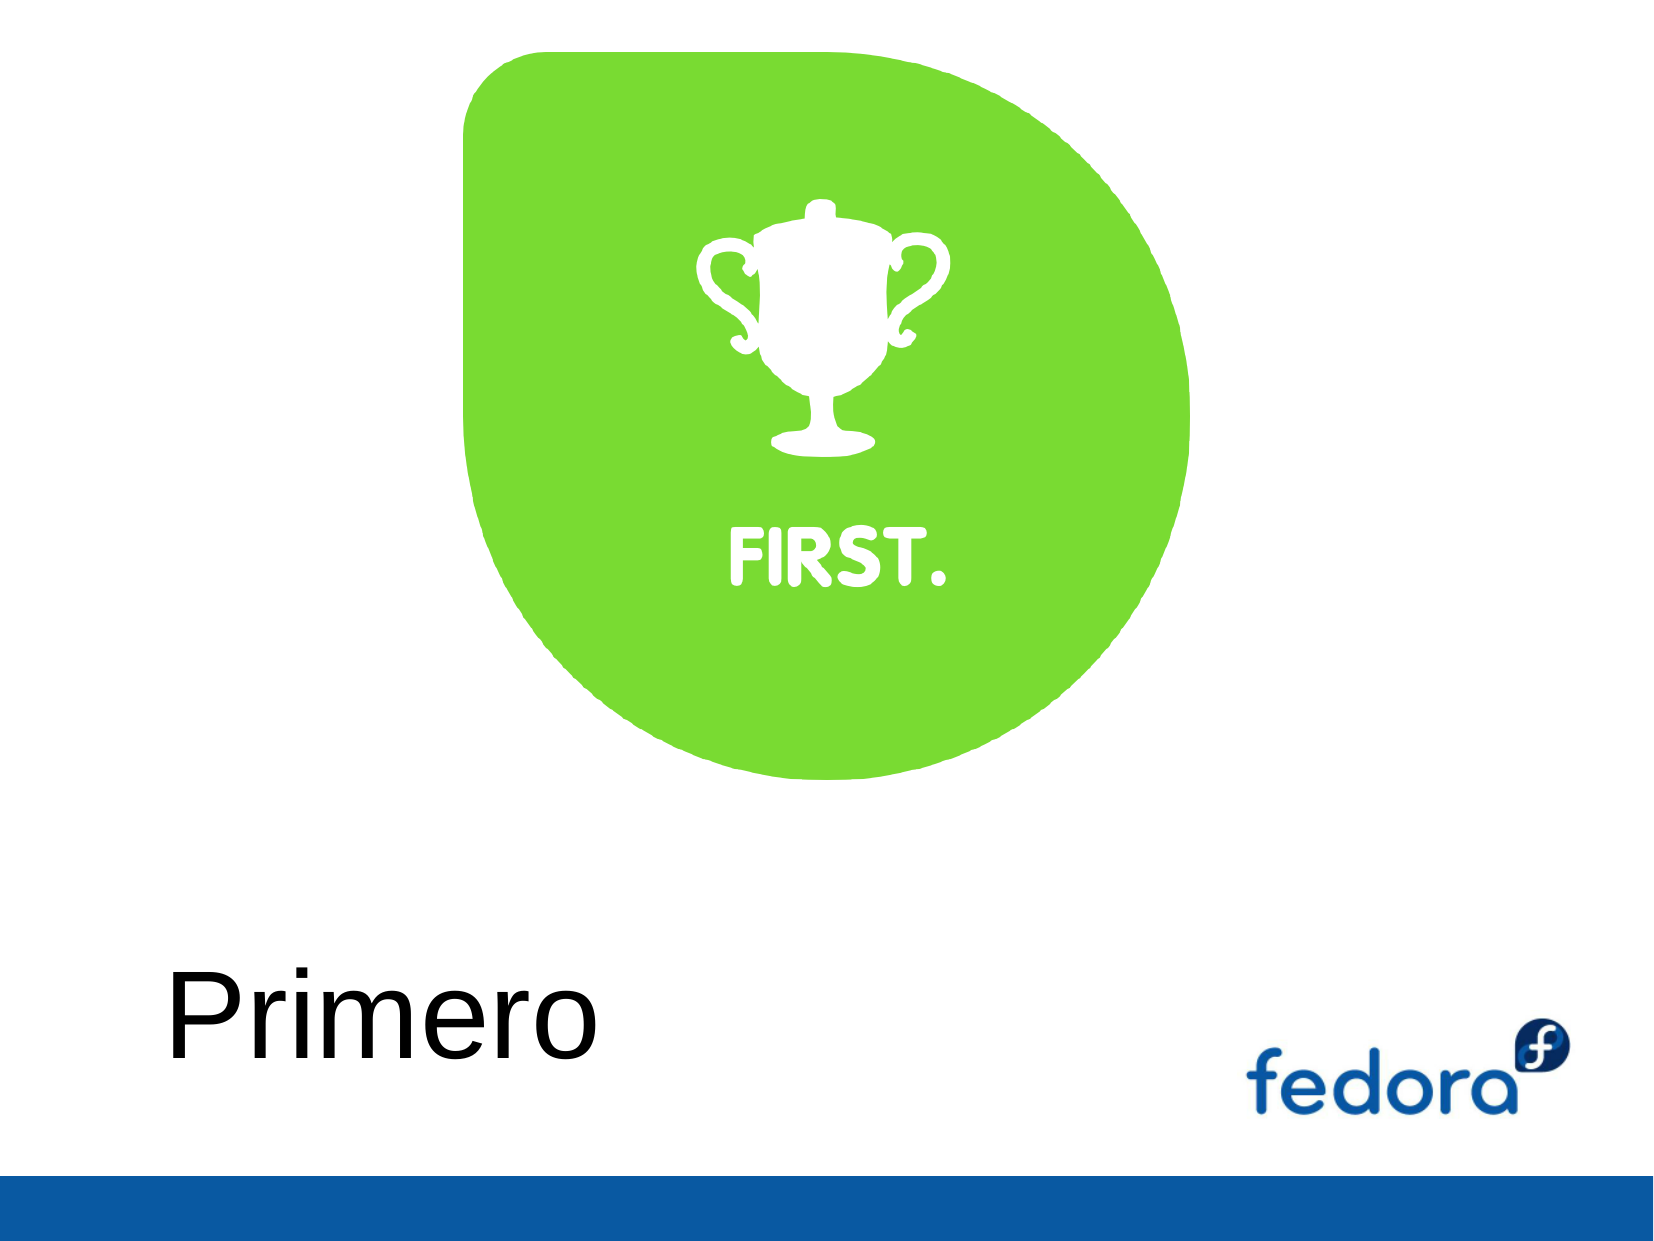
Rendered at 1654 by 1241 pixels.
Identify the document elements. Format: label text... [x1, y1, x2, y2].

text_box Primero [148, 937, 616, 1198]
picture [0, 1176, 1654, 1241]
picture [463, 52, 1190, 780]
picture [1237, 1010, 1576, 1125]
